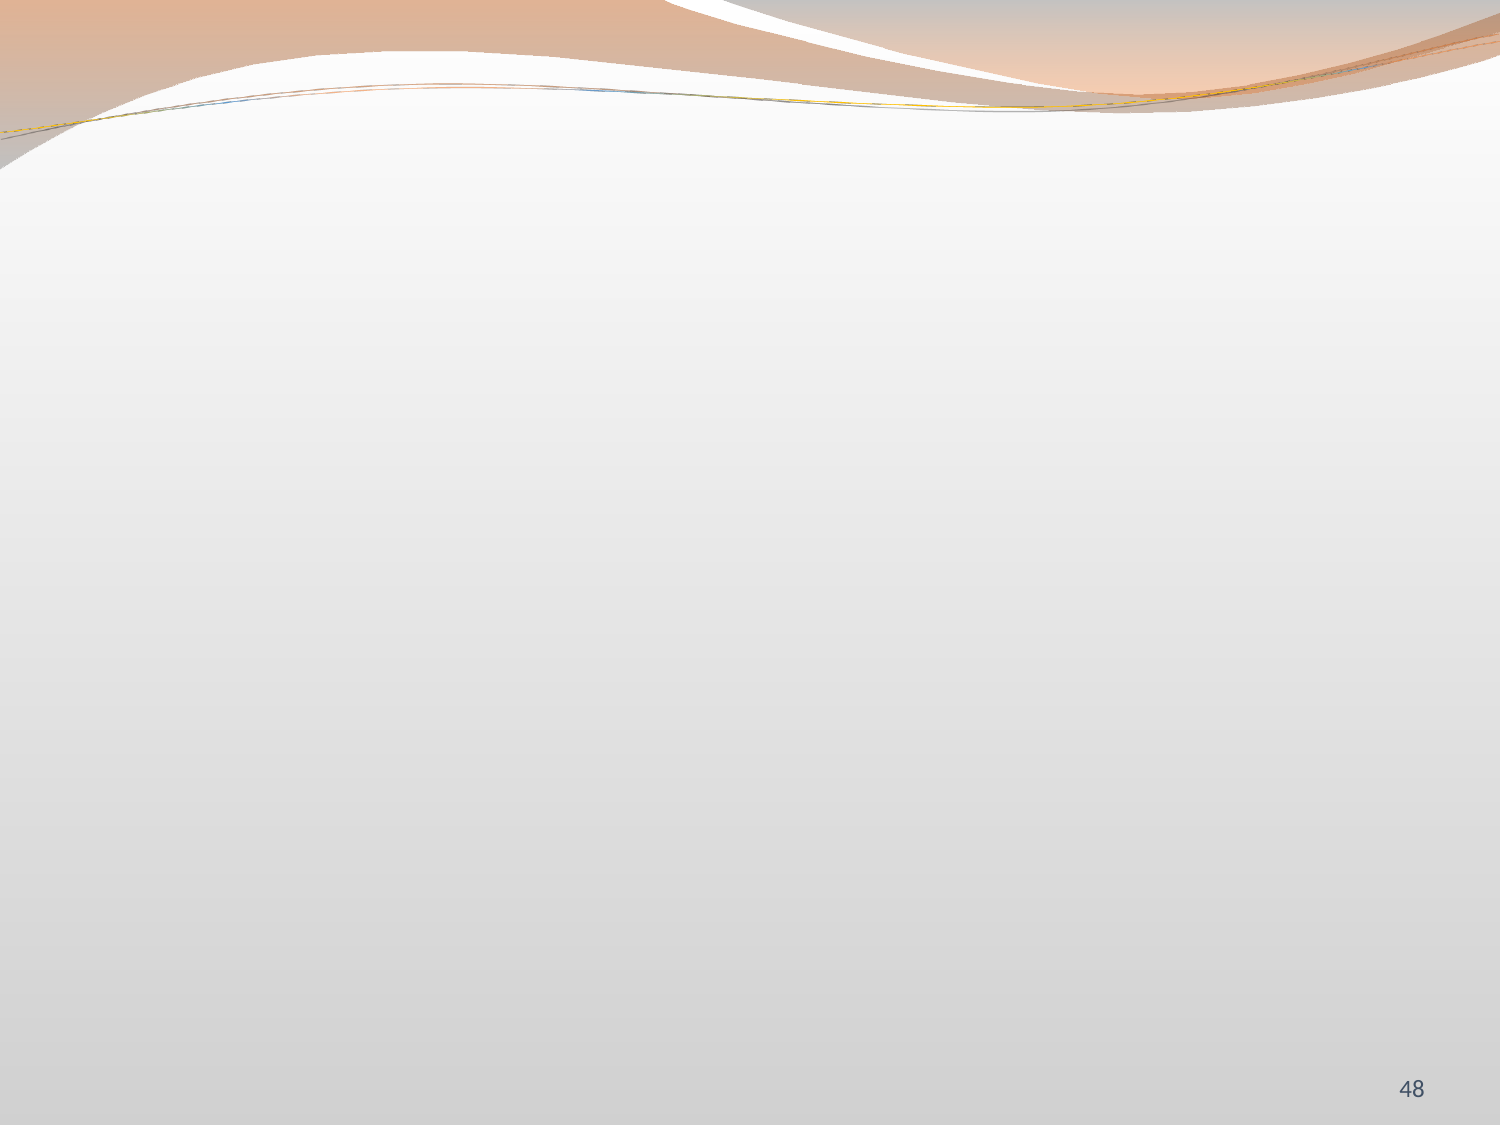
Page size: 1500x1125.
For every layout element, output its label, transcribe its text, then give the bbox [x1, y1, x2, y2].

picture [0, 33, 1500, 140]
text_box <編號> [1299, 1042, 1426, 1103]
